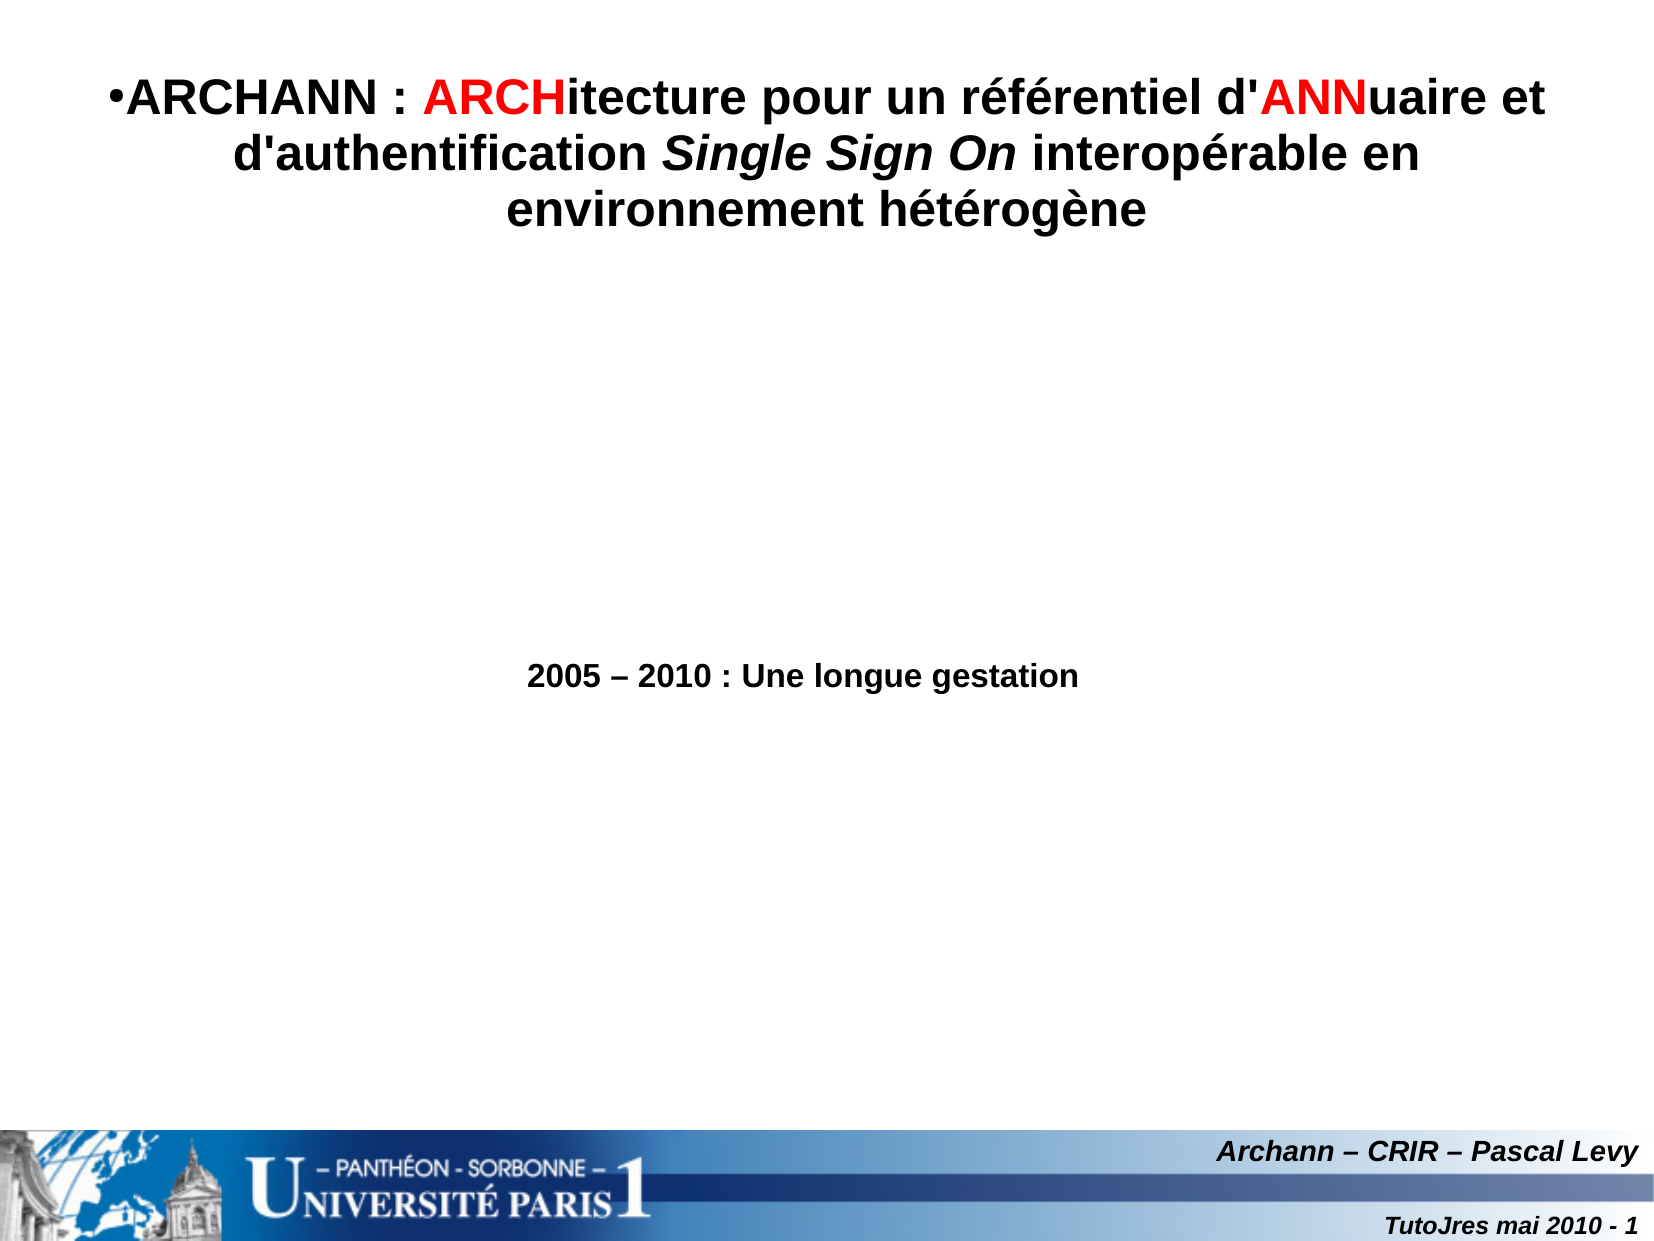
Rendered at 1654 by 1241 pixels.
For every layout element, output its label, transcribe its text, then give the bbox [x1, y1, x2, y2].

picture [0, 1130, 59, 1241]
title ARCHANN : ARCHitecture pour un référentiel d'ANNuaire et d'authentification Single Sign On interopérable en environnement hétérogène [82, 49, 1571, 257]
picture [1548, 1219, 1556, 1229]
picture [1548, 1130, 1654, 1241]
list 2005 – 2010 : Une longue gestation [59, 657, 1548, 1241]
